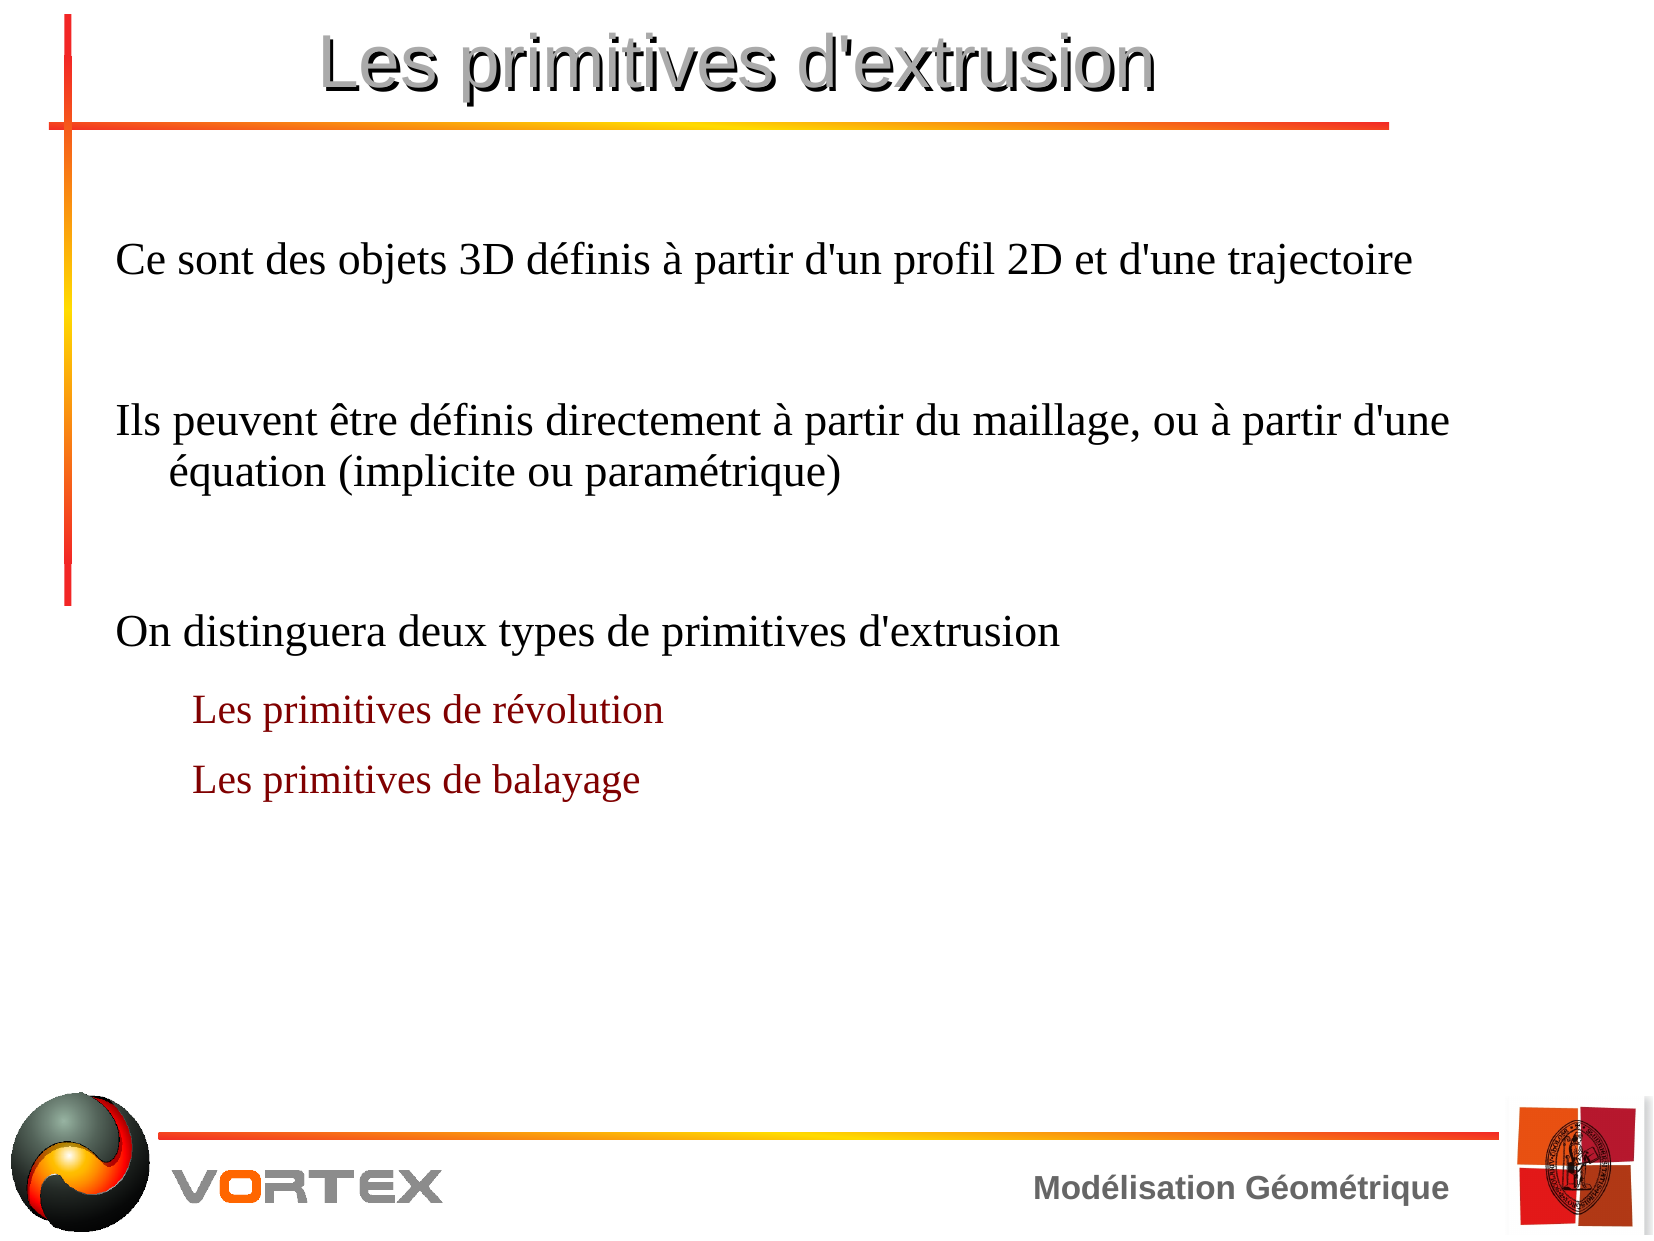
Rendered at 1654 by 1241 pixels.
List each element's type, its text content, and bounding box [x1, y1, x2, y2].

picture [1505, 1096, 1653, 1235]
list Ce sont des objets 3D définis à partir d'un profil 2D et d'une trajectoire Ils peuvent être définis directement à partir du maillage, ou à partir d'une équation (implicite ou paramétrique) On distinguera deux types de primitives d'extrusion Les primitives de révolution Les primitives de balayage [97, 153, 1571, 1109]
title Les primitives d'extrusion [82, 4, 1392, 120]
picture [11, 1092, 443, 1232]
